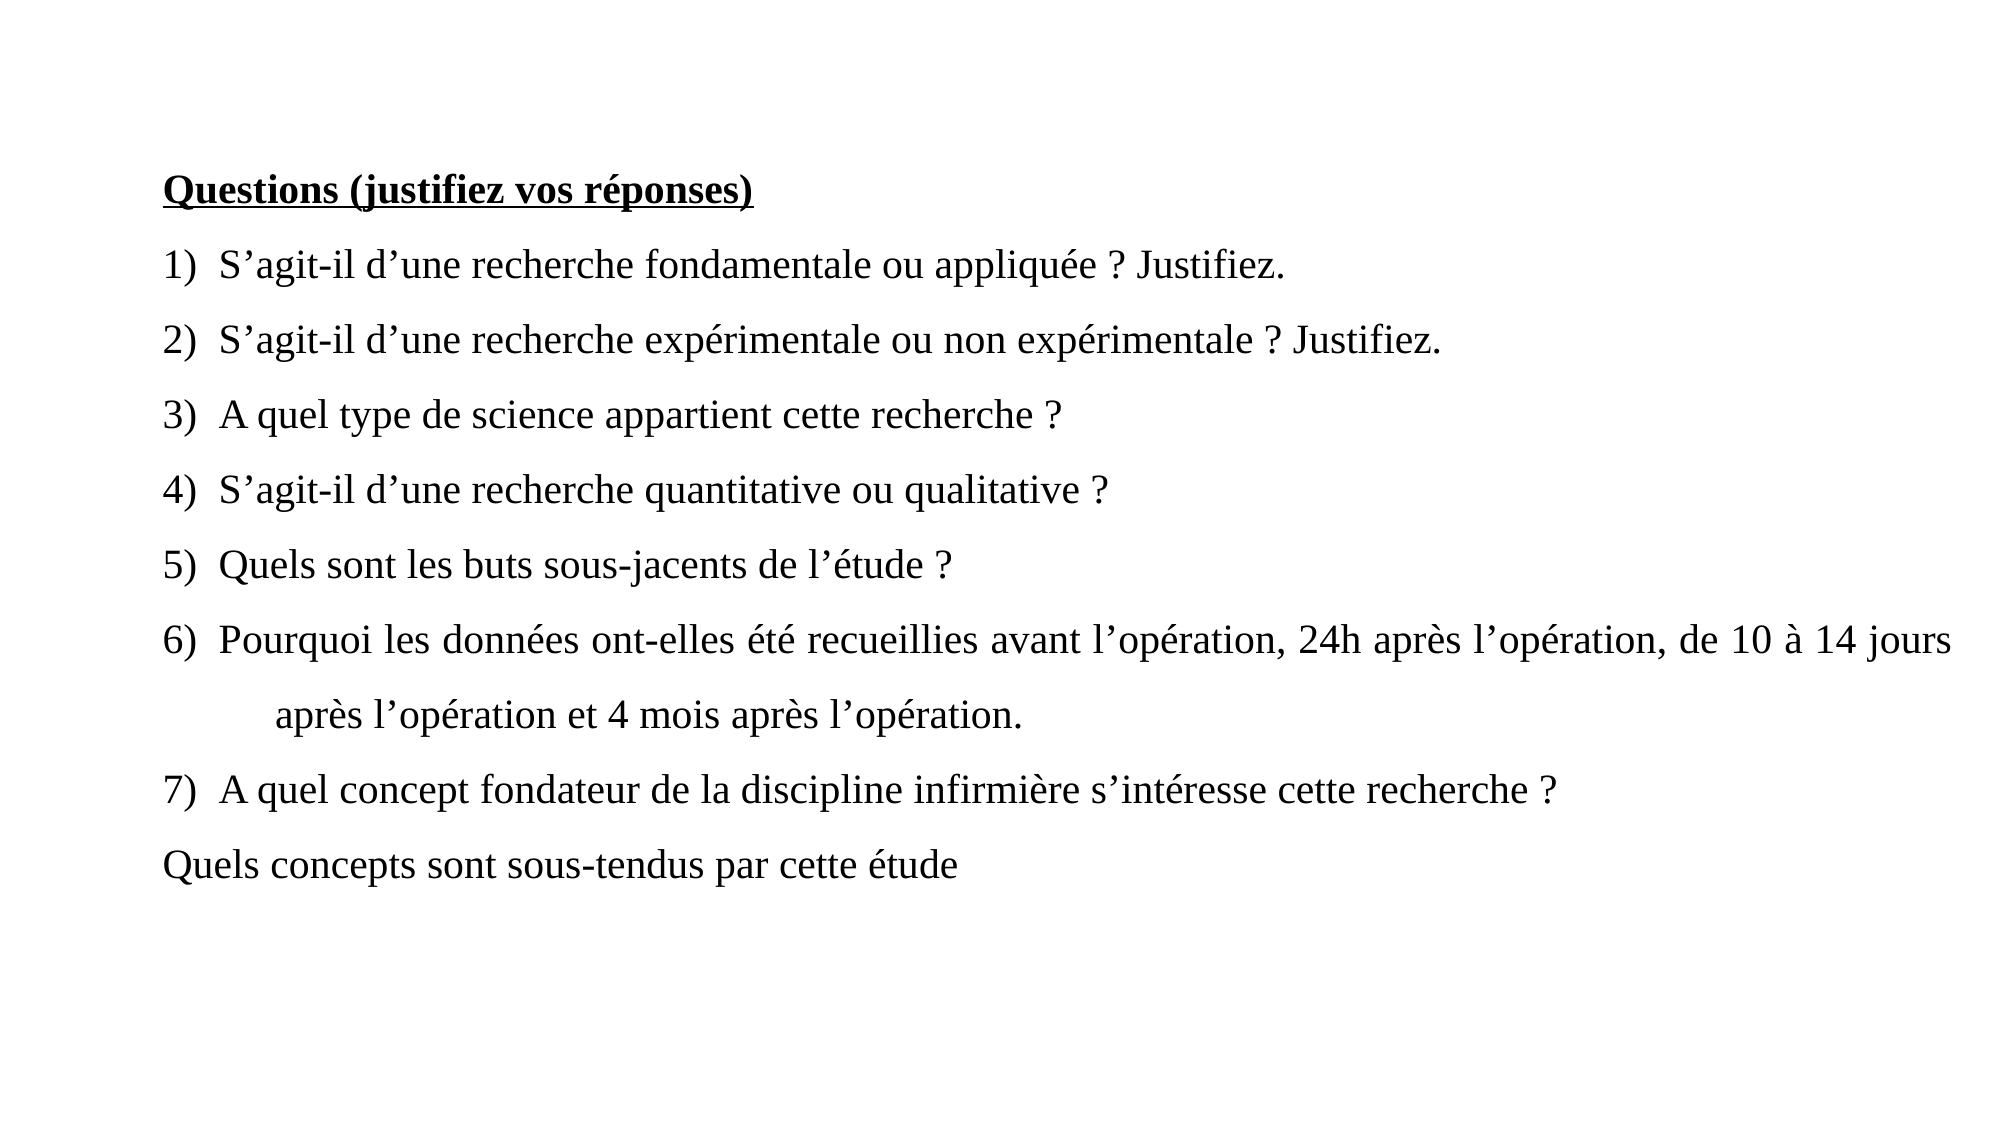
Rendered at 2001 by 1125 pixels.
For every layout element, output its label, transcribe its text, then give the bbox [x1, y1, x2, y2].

text_box Questions (justifiez vos réponses) S’agit-il d’une recherche fondamentale ou appliquée ? Justifiez. S’agit-il d’une recherche expérimentale ou non expérimentale ? Justifiez. A quel type de science appartient cette recherche ? S’agit-il d’une recherche quantitative ou qualitative ? Quels sont les buts sous-jacents de l’étude ? Pourquoi les données ont-elles été recueillies avant l’opération, 24h après l’opération, de 10 à 14 jours après l’opération et 4 mois après l’opération. A quel concept fondateur de la discipline infirmière s’intéresse cette recherche ? Quels concepts sont sous-tendus par cette étude [148, 129, 1969, 894]
